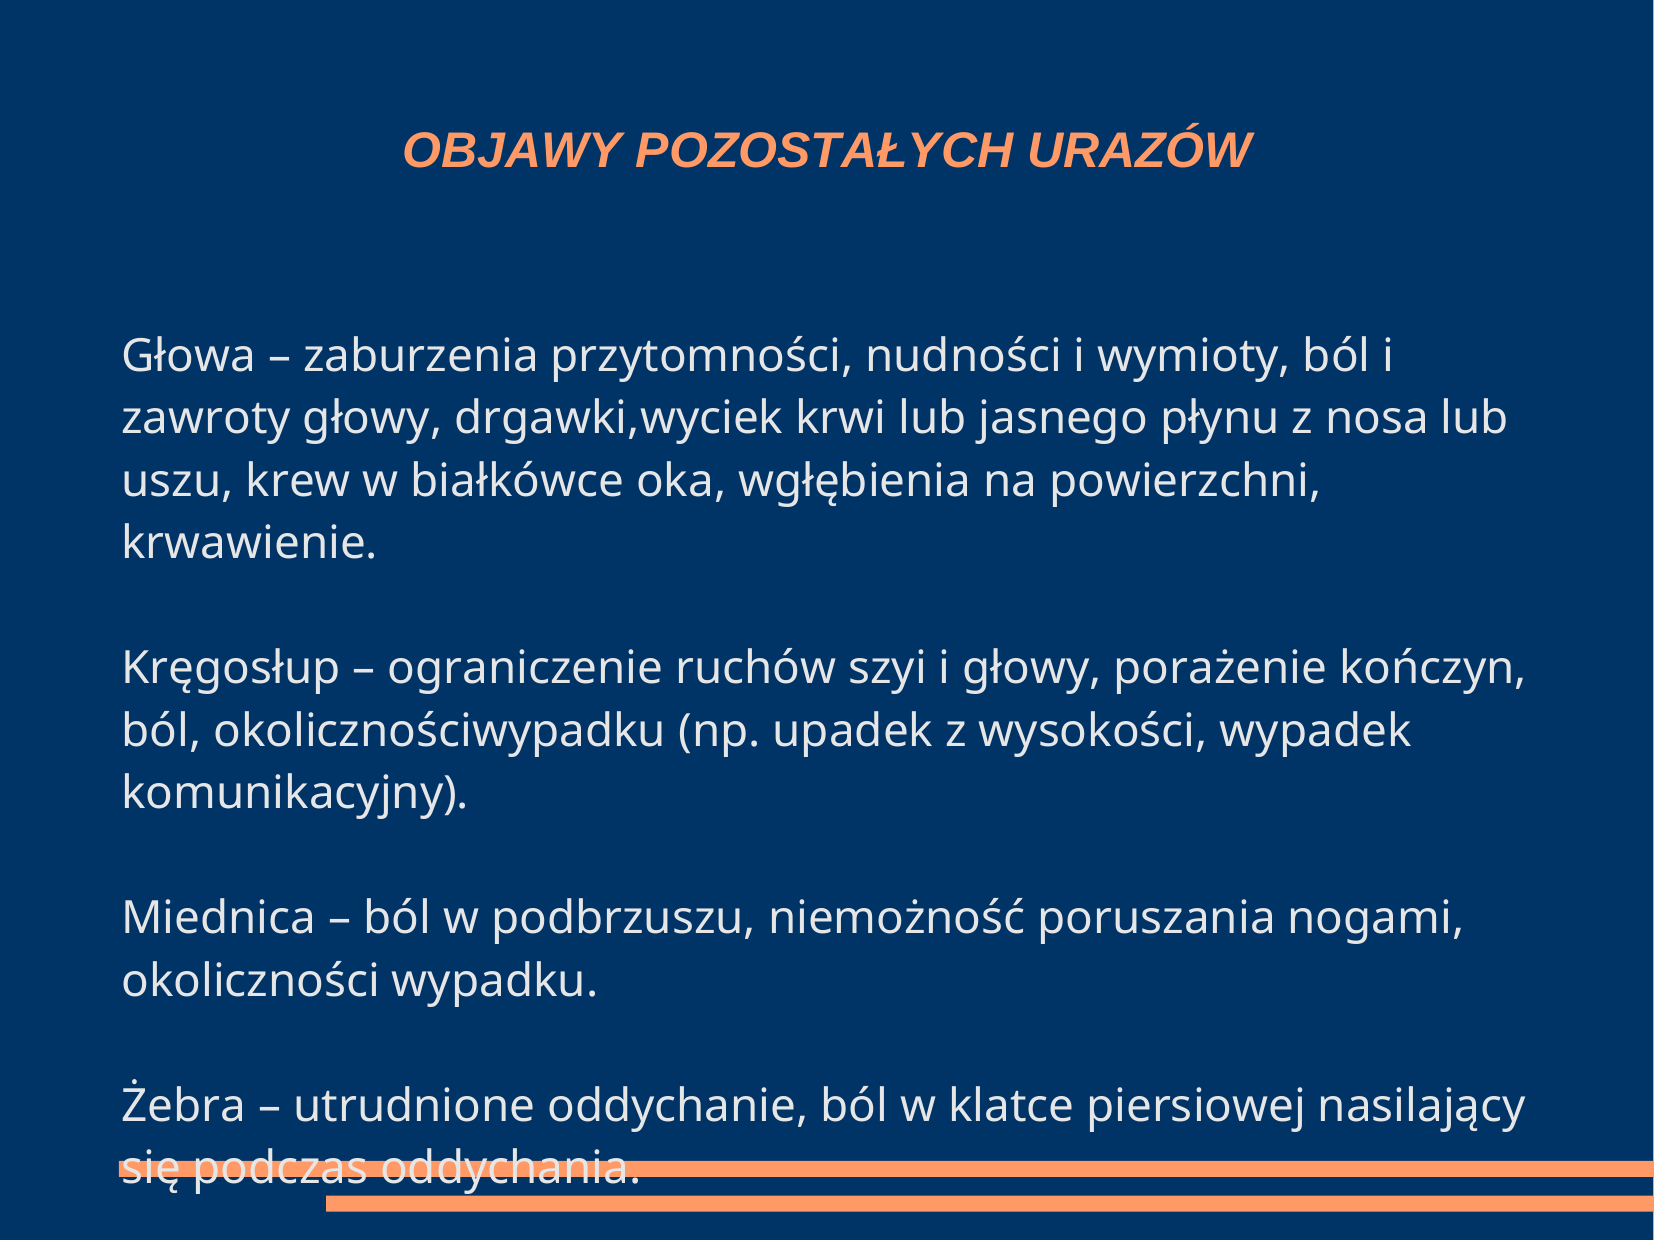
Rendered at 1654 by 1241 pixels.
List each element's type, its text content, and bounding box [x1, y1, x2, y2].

list Głowa – zaburzenia przytomności, nudności i wymioty, ból i zawroty głowy, drgawki,wyciek krwi lub jasnego płynu z nosa lub uszu, krew w białkówce oka, wgłębienia na powierzchni, krwawienie. Kręgosłup – ograniczenie ruchów szyi i głowy, porażenie kończyn, ból, okolicznościwypadku (np. upadek z wysokości, wypadek komunikacyjny). Miednica – ból w podbrzuszu, niemożność poruszania nogami, okoliczności wypadku. Żebra – utrudnione oddychanie, ból w klatce piersiowej nasilający się podczas oddychania. [121, 322, 1561, 1132]
title OBJAWY POZOSTAŁYCH URAZÓW [121, 46, 1534, 254]
